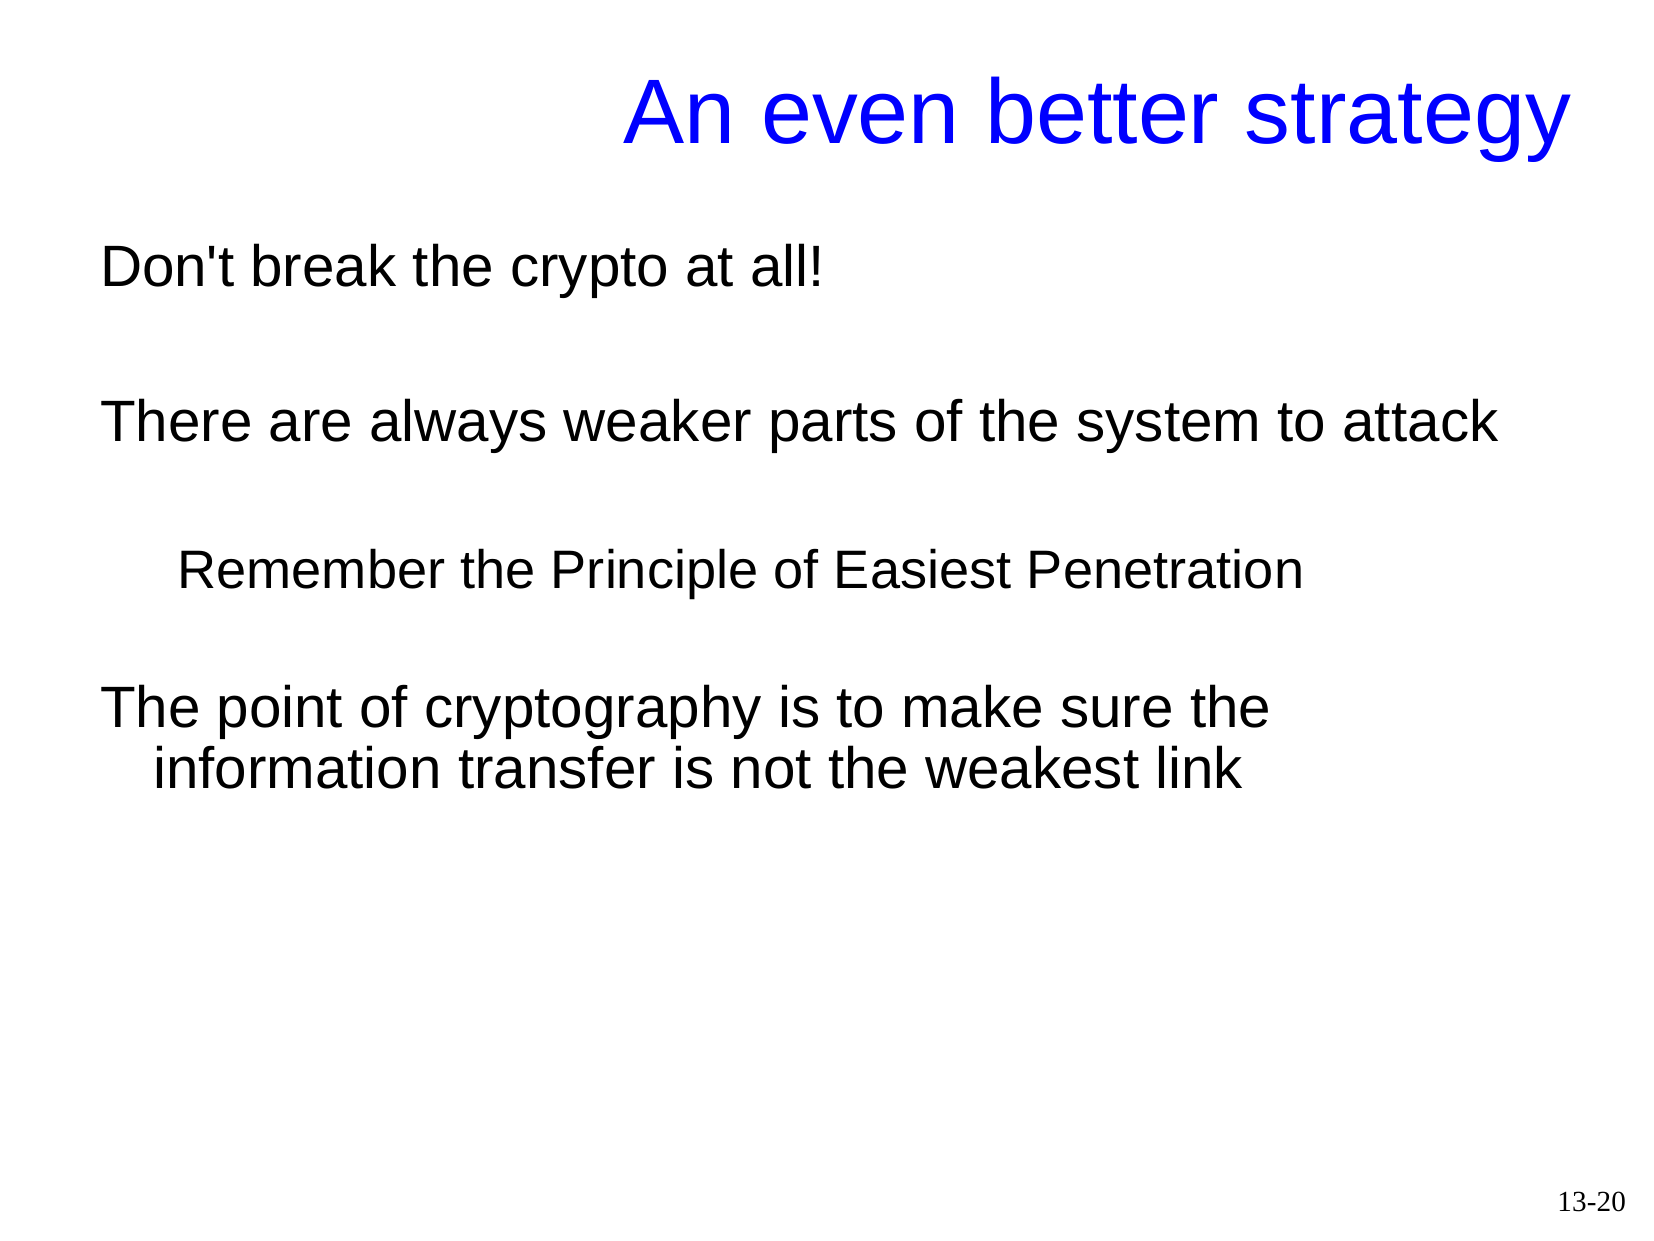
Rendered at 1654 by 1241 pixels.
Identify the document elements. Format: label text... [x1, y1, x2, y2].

list Don't break the crypto at all! There are always weaker parts of the system to attack Remember the Principle of Easiest Penetration The point of cryptography is to make sure the information transfer is not the weakest link [82, 237, 1571, 1170]
title An even better strategy [84, 11, 1573, 219]
